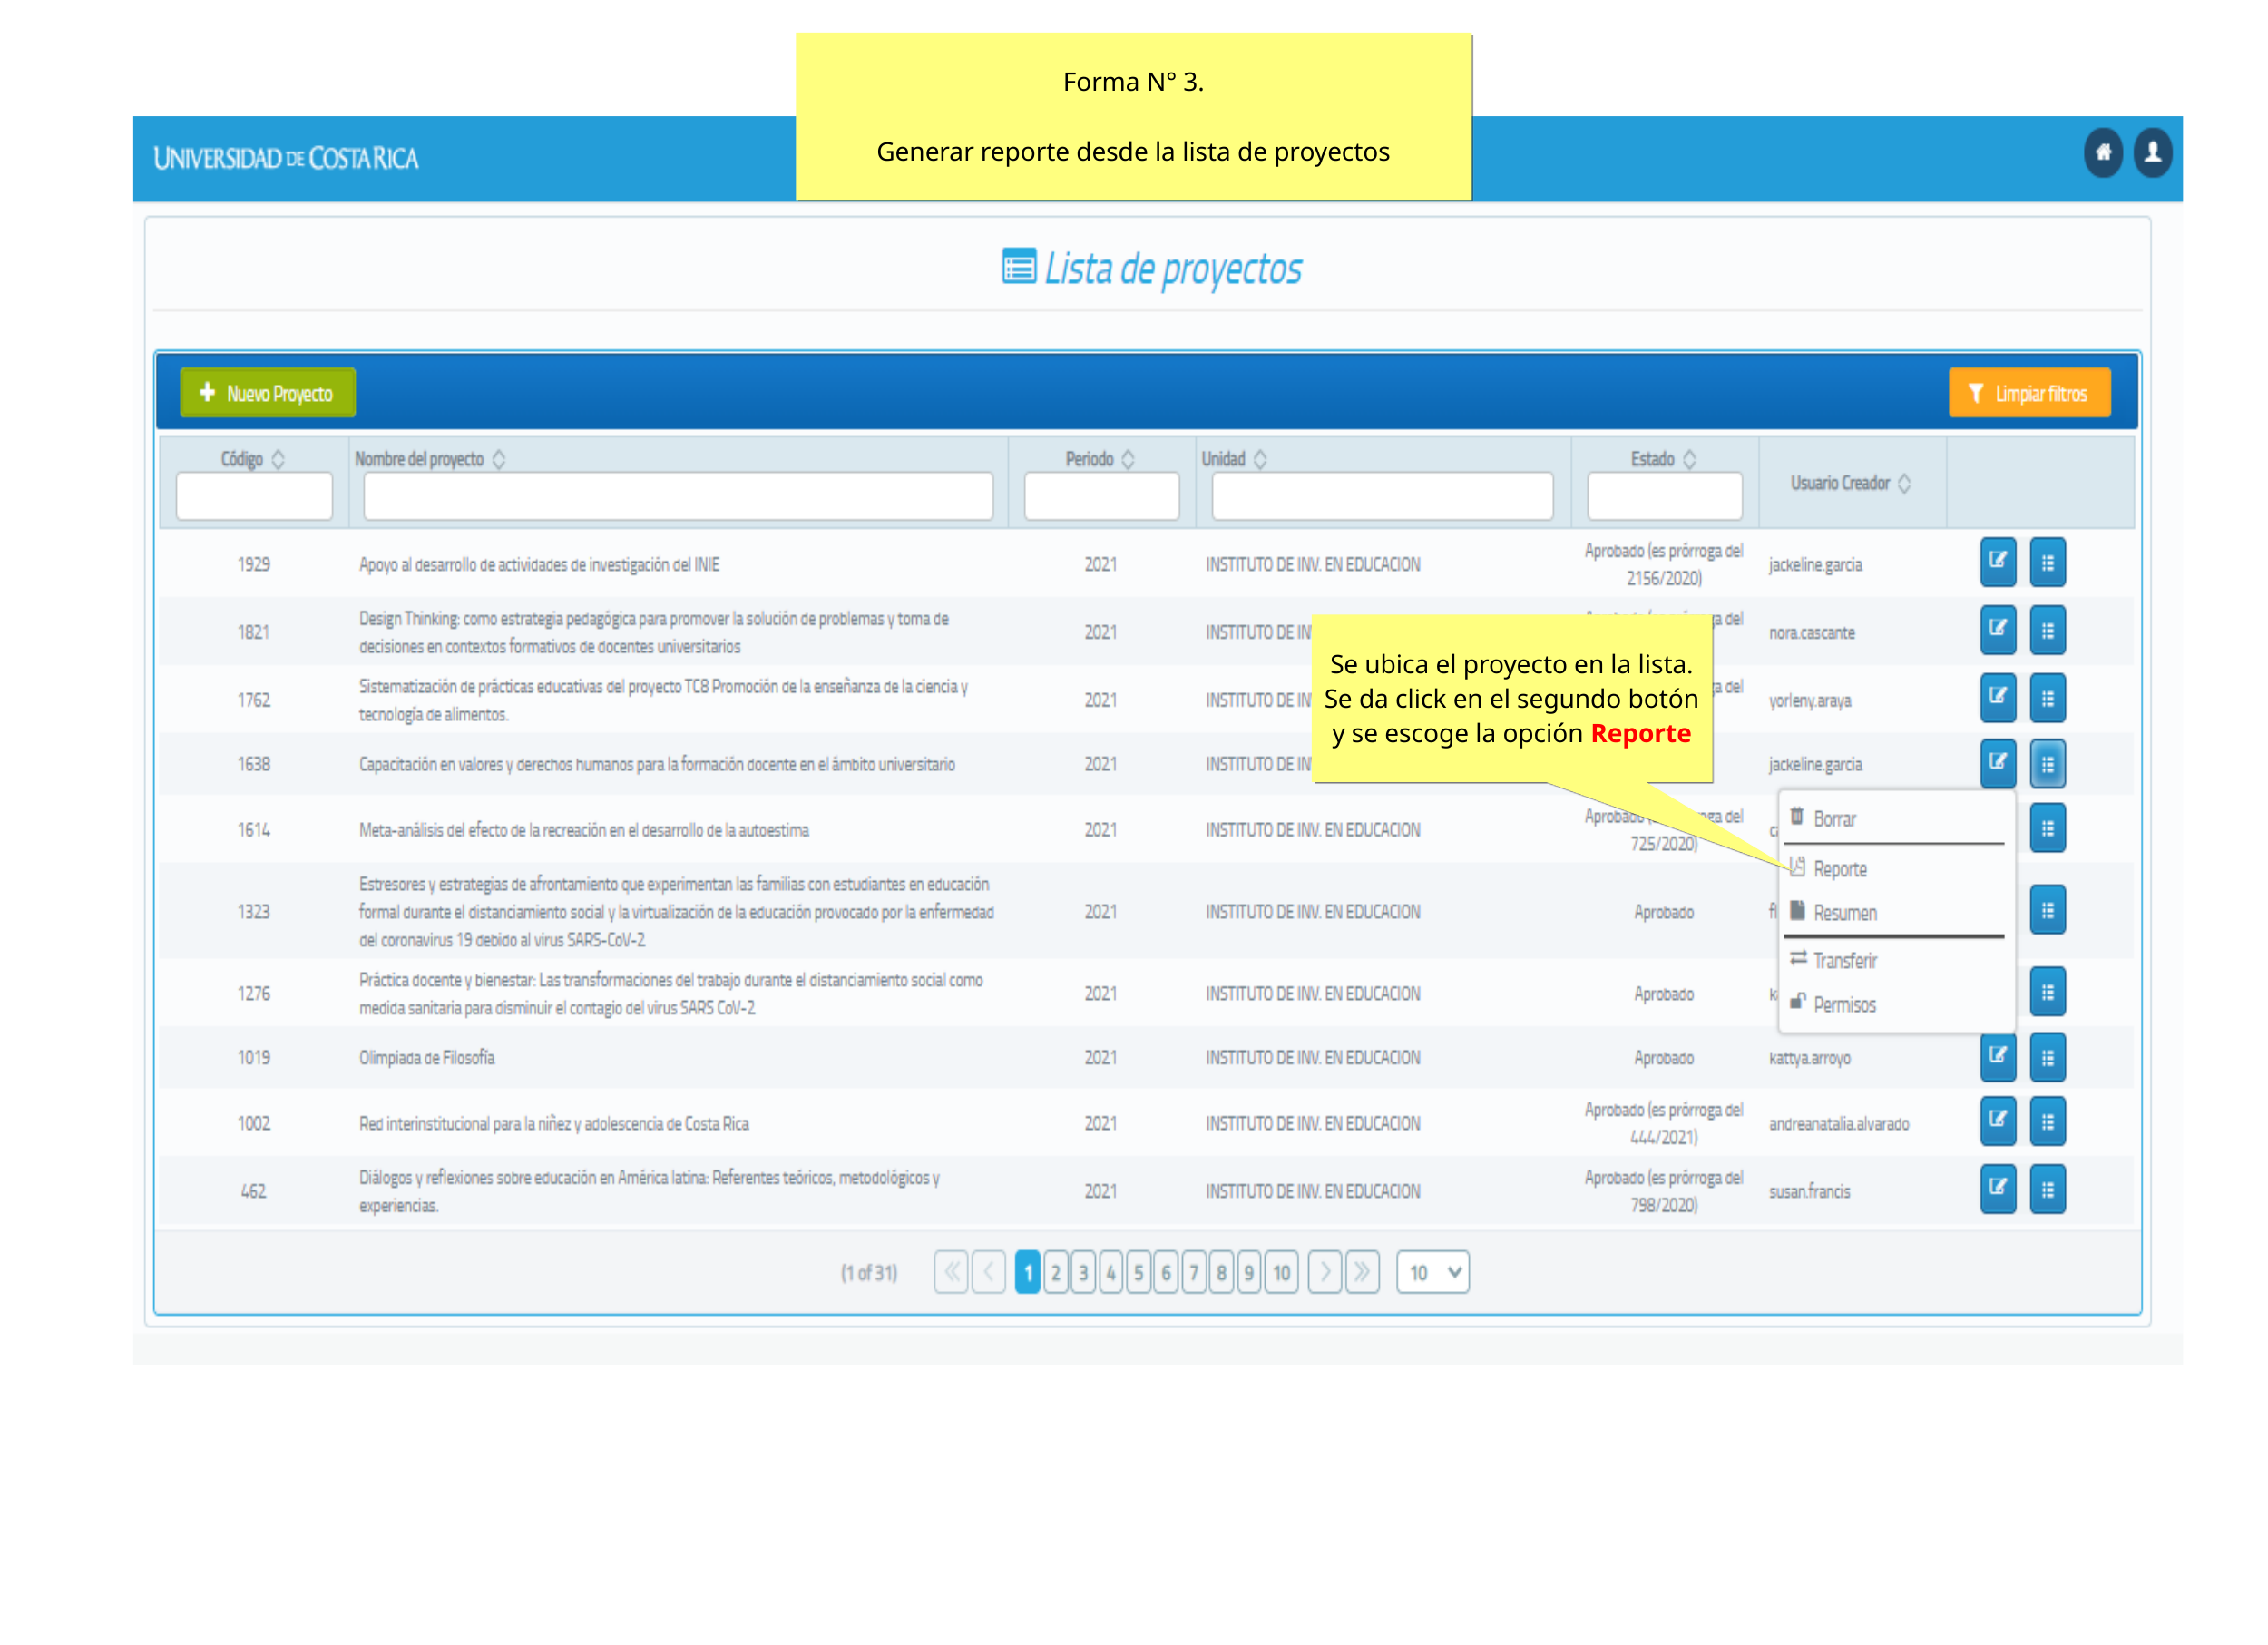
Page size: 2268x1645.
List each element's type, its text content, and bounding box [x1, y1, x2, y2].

text_box Se ubica el proyecto en la lista. Se da click en el segundo botón y se escoge la opción Reporte [1311, 614, 1795, 872]
picture [132, 116, 2184, 1365]
text_box Forma N° 3. Generar reporte desde la lista de proyectos [796, 32, 1472, 201]
